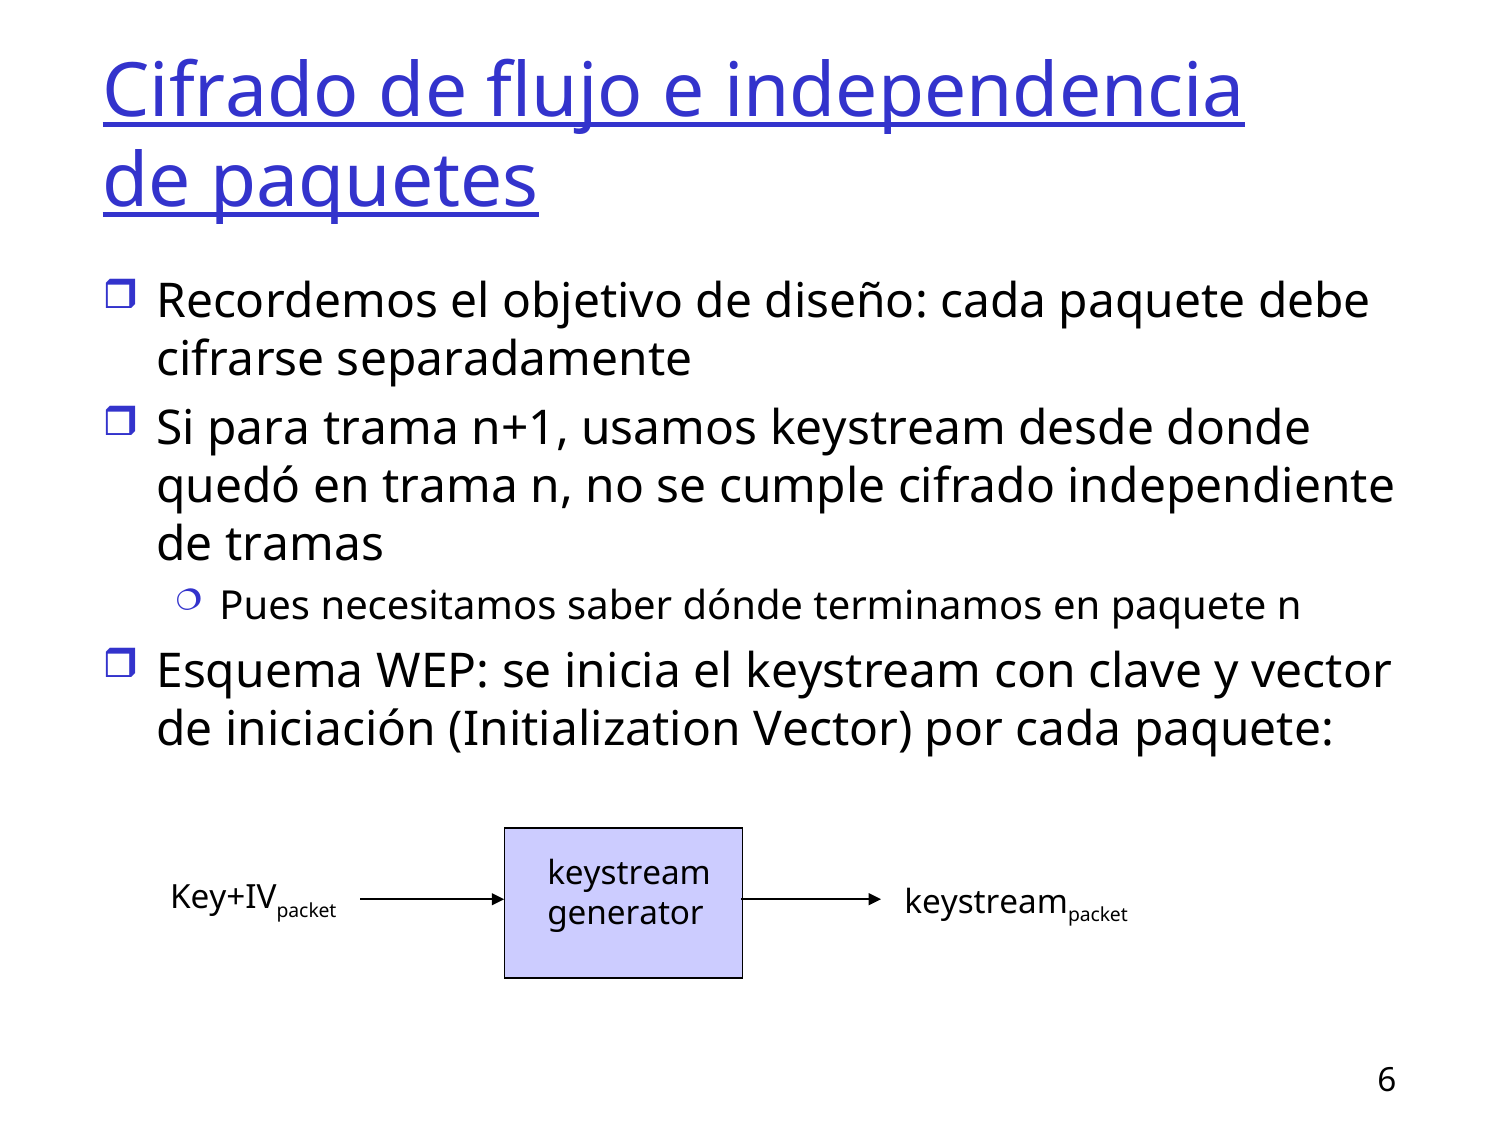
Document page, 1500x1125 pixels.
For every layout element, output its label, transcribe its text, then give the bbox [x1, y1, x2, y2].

text_box [504, 827, 743, 978]
list Recordemos el objetivo de diseño: cada paquete debe cifrarse separadamente Si para trama n+1, usamos keystream desde donde quedó en trama n, no se cumple cifrado independiente de tramas Pues necesitamos saber dónde terminamos en paquete n Esquema WEP: se inicia el keystream con clave y vector de iniciación (Initialization Vector) por cada paquete: [87, 262, 1453, 810]
text_box Key+IVpacket [155, 867, 352, 929]
text_box keystreampacket [889, 872, 1143, 934]
text_box keystream generator [532, 843, 727, 940]
title Cifrado de flujo e independencia de paquetes [87, 33, 1363, 229]
